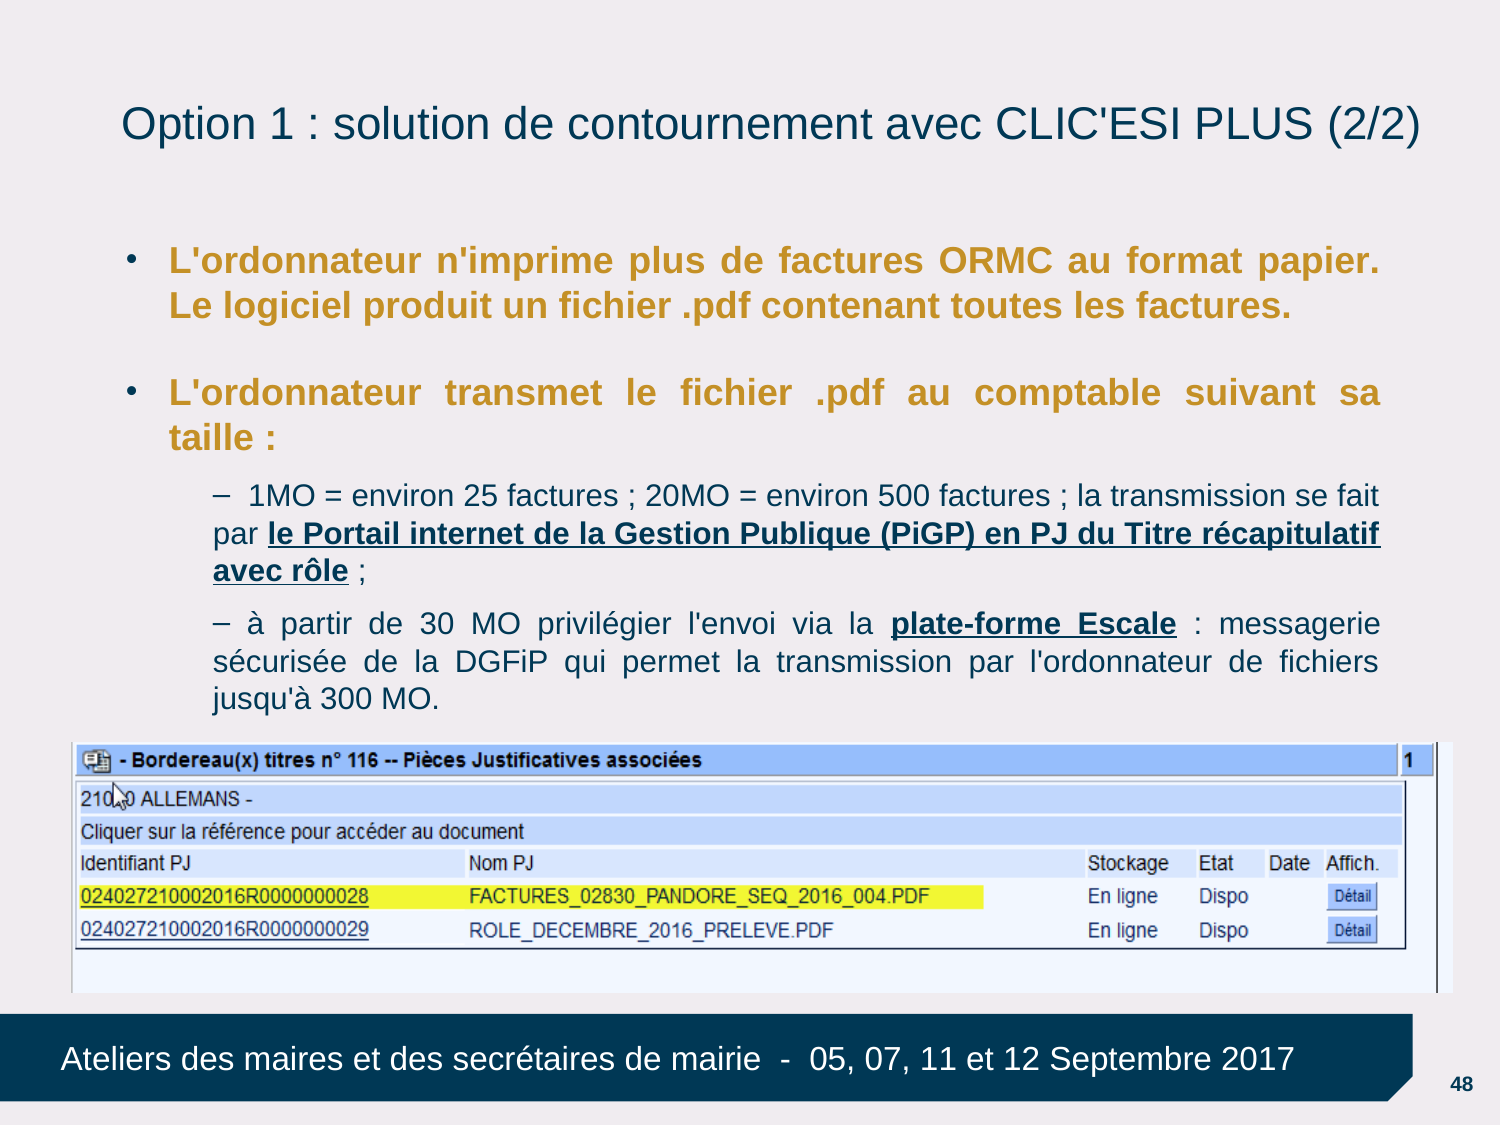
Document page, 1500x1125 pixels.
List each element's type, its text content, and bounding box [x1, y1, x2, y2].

title Option 1 : solution de contournement avec CLIC'ESI PLUS (2/2) [121, 68, 1438, 180]
picture [70, 742, 1453, 993]
list L'ordonnateur n'imprime plus de factures ORMC au format papier. Le logiciel produit un fichier .pdf contenant toutes les factures. L'ordonnateur transmet le fichier .pdf au comptable suivant sa taille : 1MO = environ 25 factures ; 20MO = environ 500 factures ; la transmission se fait par le Portail internet de la Gestion Publique (PiGP) en PJ du Titre récapitulatif avec rôle ; à partir de 30 MO privilégier l'envoi via la plate-forme Escale : messagerie sécurisée de la DGFiP qui permet la transmission par l'ordonnateur de fichiers jusqu'à 300 MO. [125, 236, 1382, 742]
